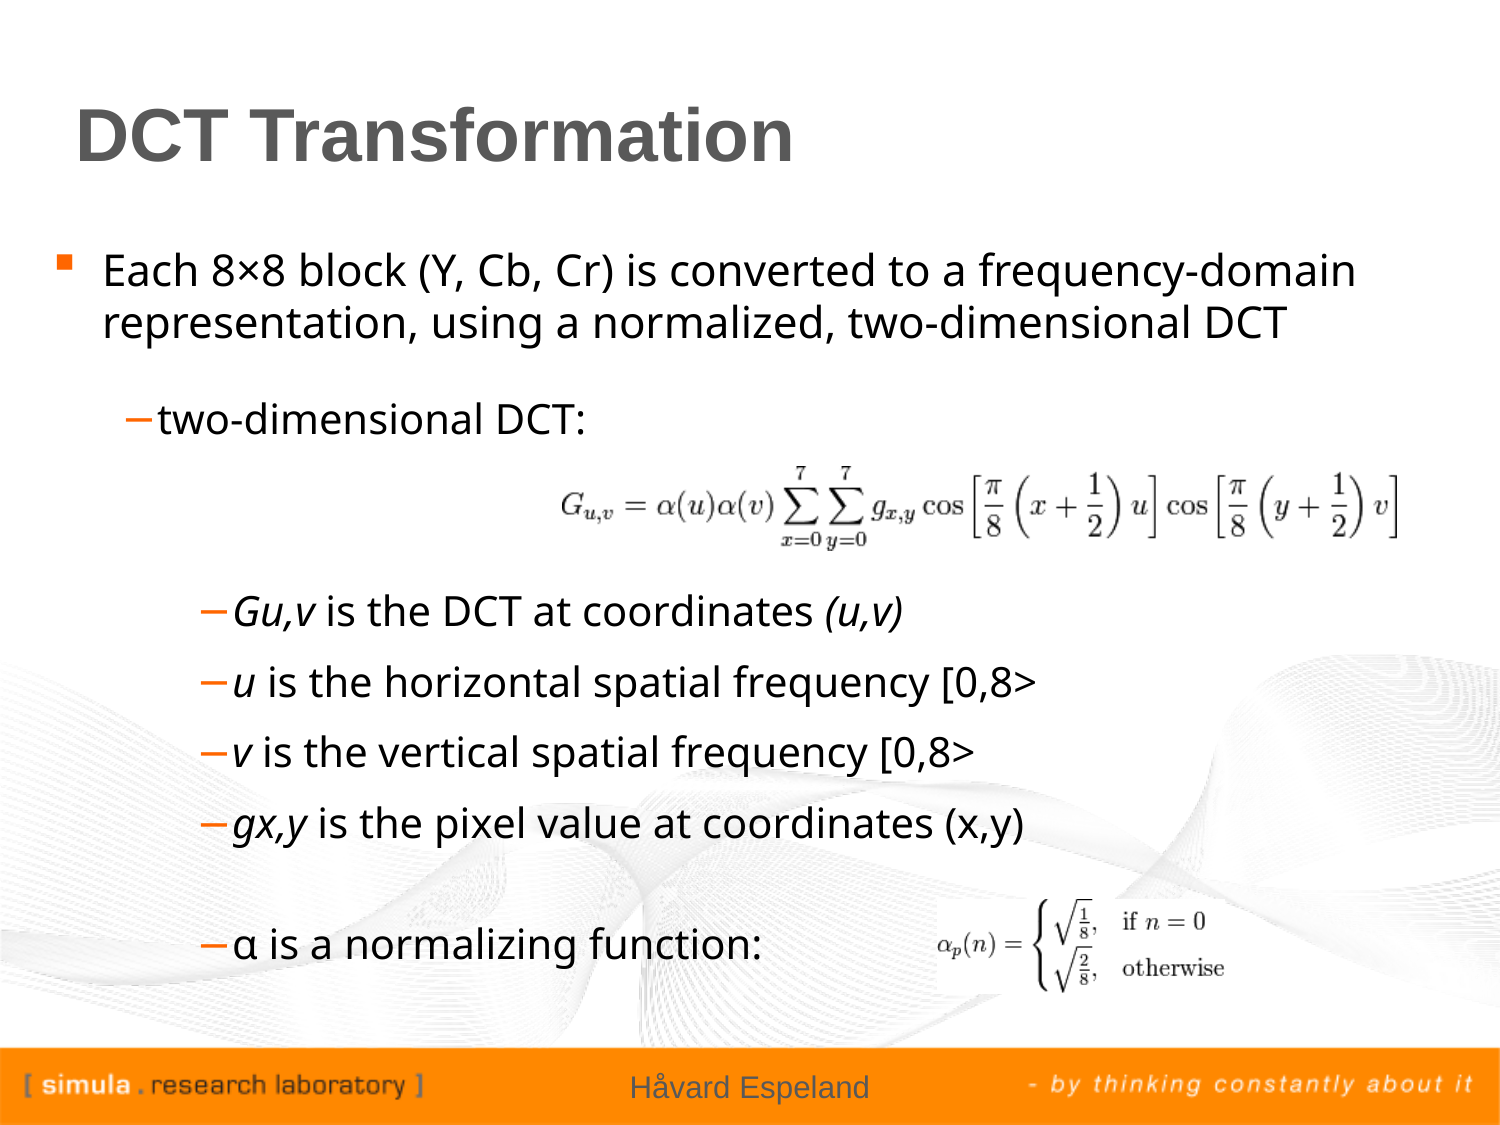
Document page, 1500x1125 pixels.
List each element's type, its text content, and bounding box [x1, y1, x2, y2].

title DCT Transformation [75, 37, 1425, 226]
picture [0, 654, 1500, 1125]
list Each 8×8 block (Y, Cb, Cr) is converted to a frequency-domain representation, using a normalized, two-dimensional DCT [37, 234, 1500, 392]
text_box two-dimensional DCT: Gu,v is the DCT at coordinates (u,v) u is the horizontal spatial frequency [0,8> v is the vertical spatial frequency [0,8> gx,y is the pixel value at coordinates (x,y) α is a normalizing function: [0, 385, 1497, 910]
picture [562, 466, 1397, 551]
